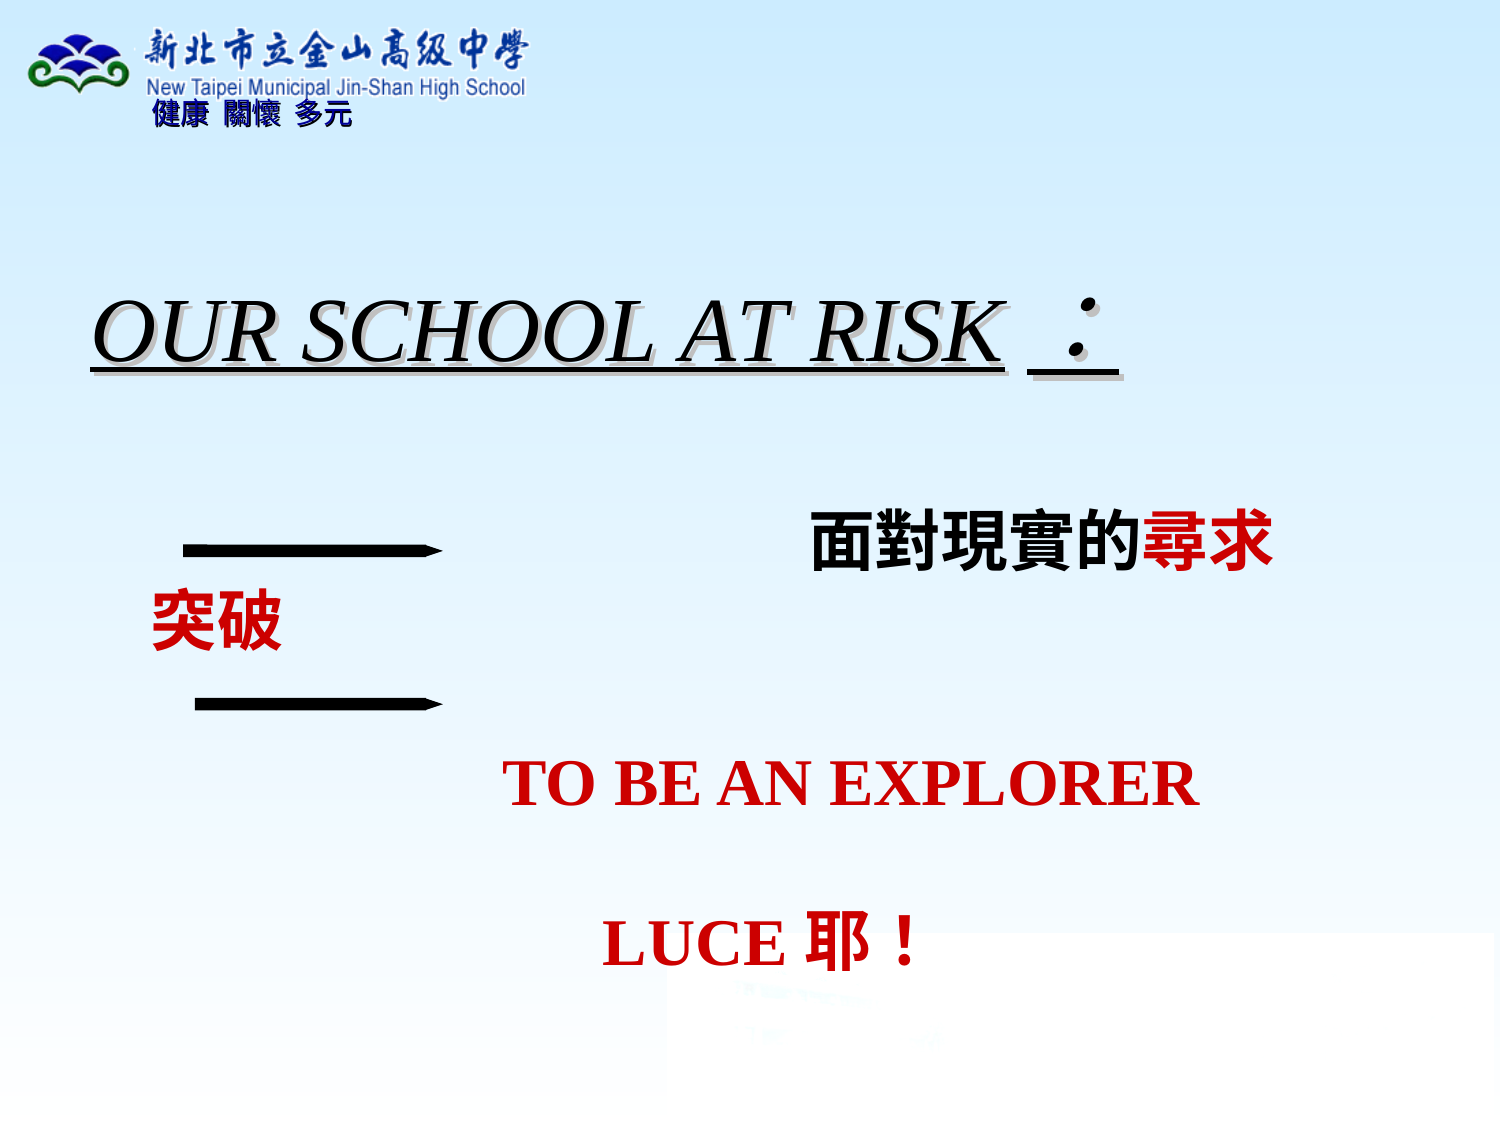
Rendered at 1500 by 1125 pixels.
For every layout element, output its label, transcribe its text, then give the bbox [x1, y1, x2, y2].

text_box 面對現實的尋求突破 TO BE AN EXPLORER LUCE耶！ [136, 492, 1352, 987]
list OUR SCHOOL AT RISK： [75, 262, 1426, 1005]
